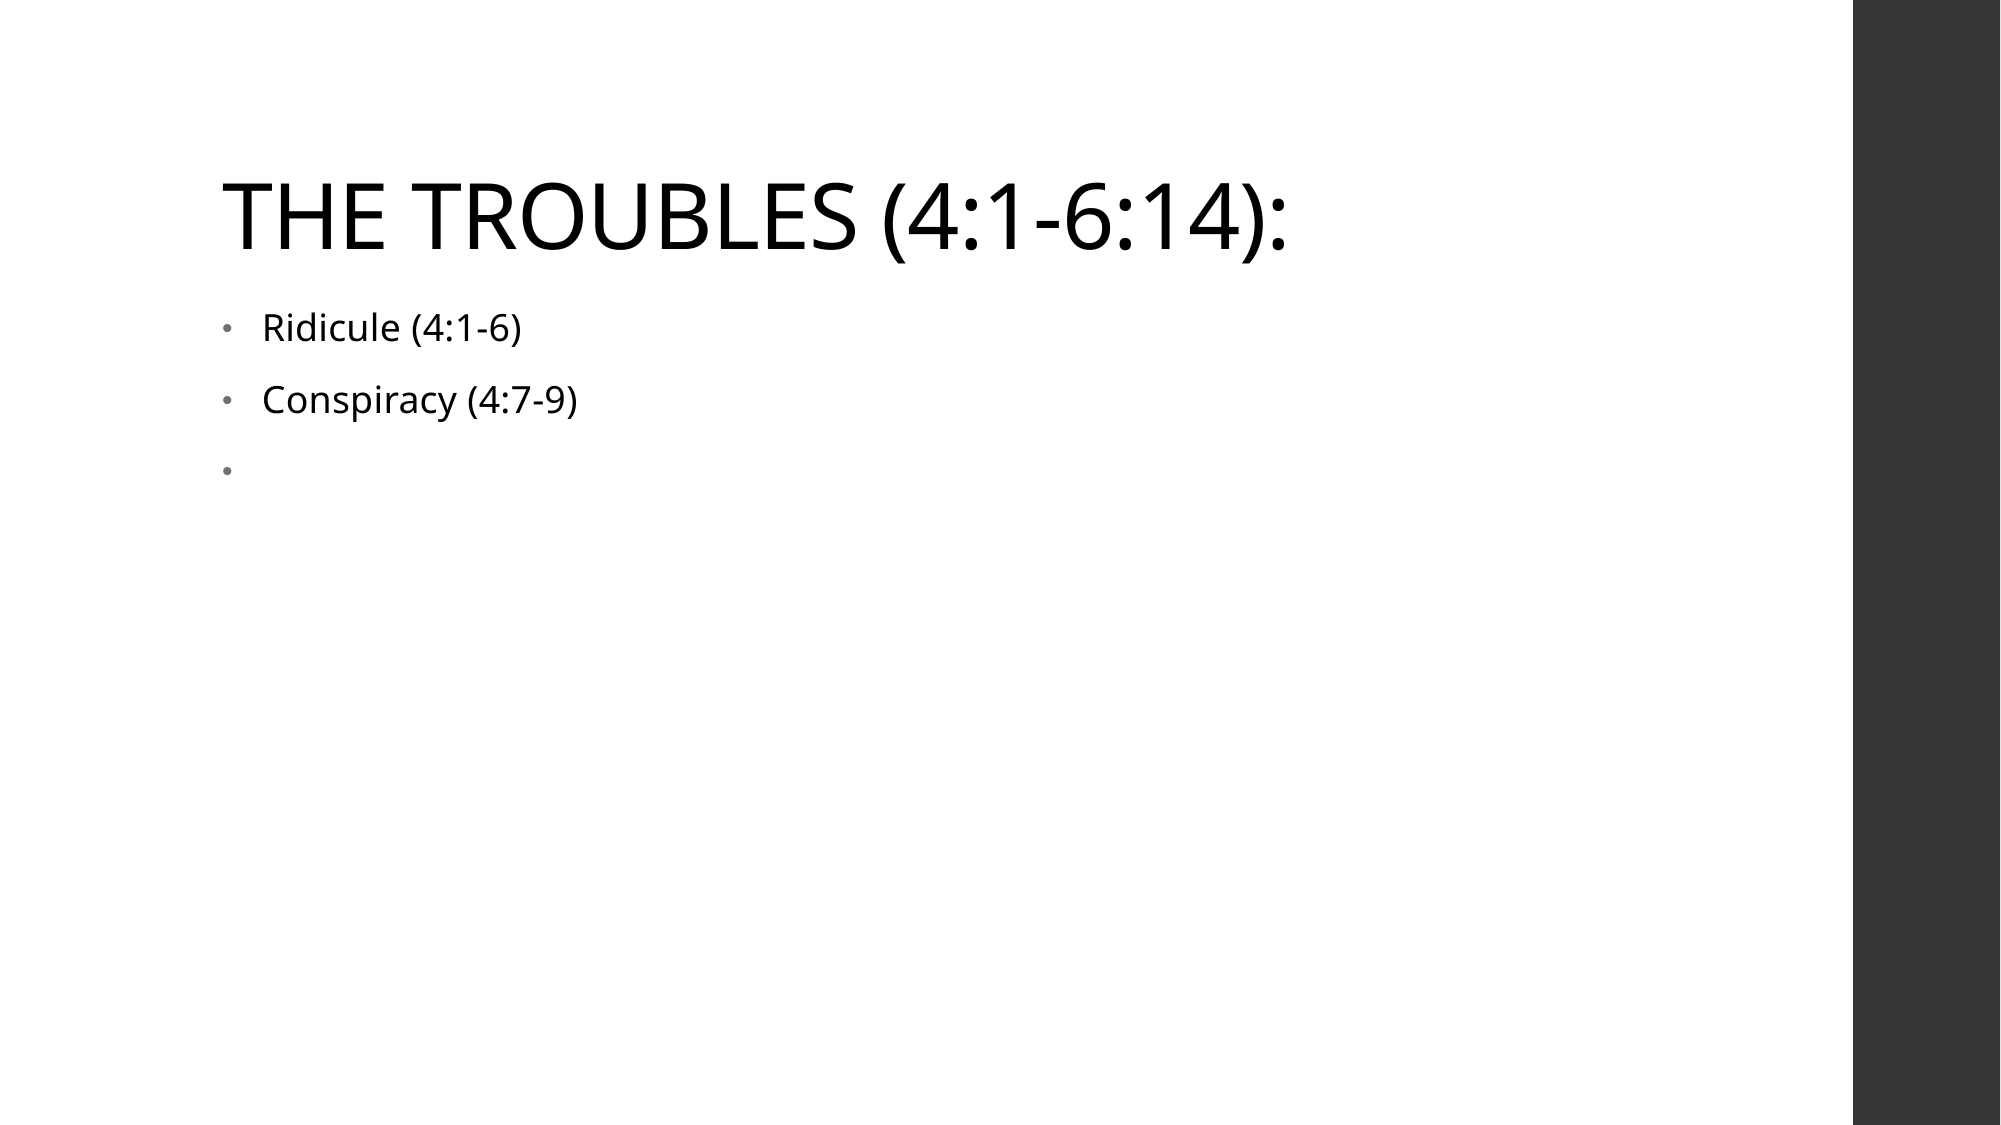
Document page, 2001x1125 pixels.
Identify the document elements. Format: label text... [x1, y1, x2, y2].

title THE TROUBLES (4:1-6:14): [206, 60, 1797, 278]
list Ridicule (4:1-6) Conspiracy (4:7-9) [206, 299, 1617, 1014]
